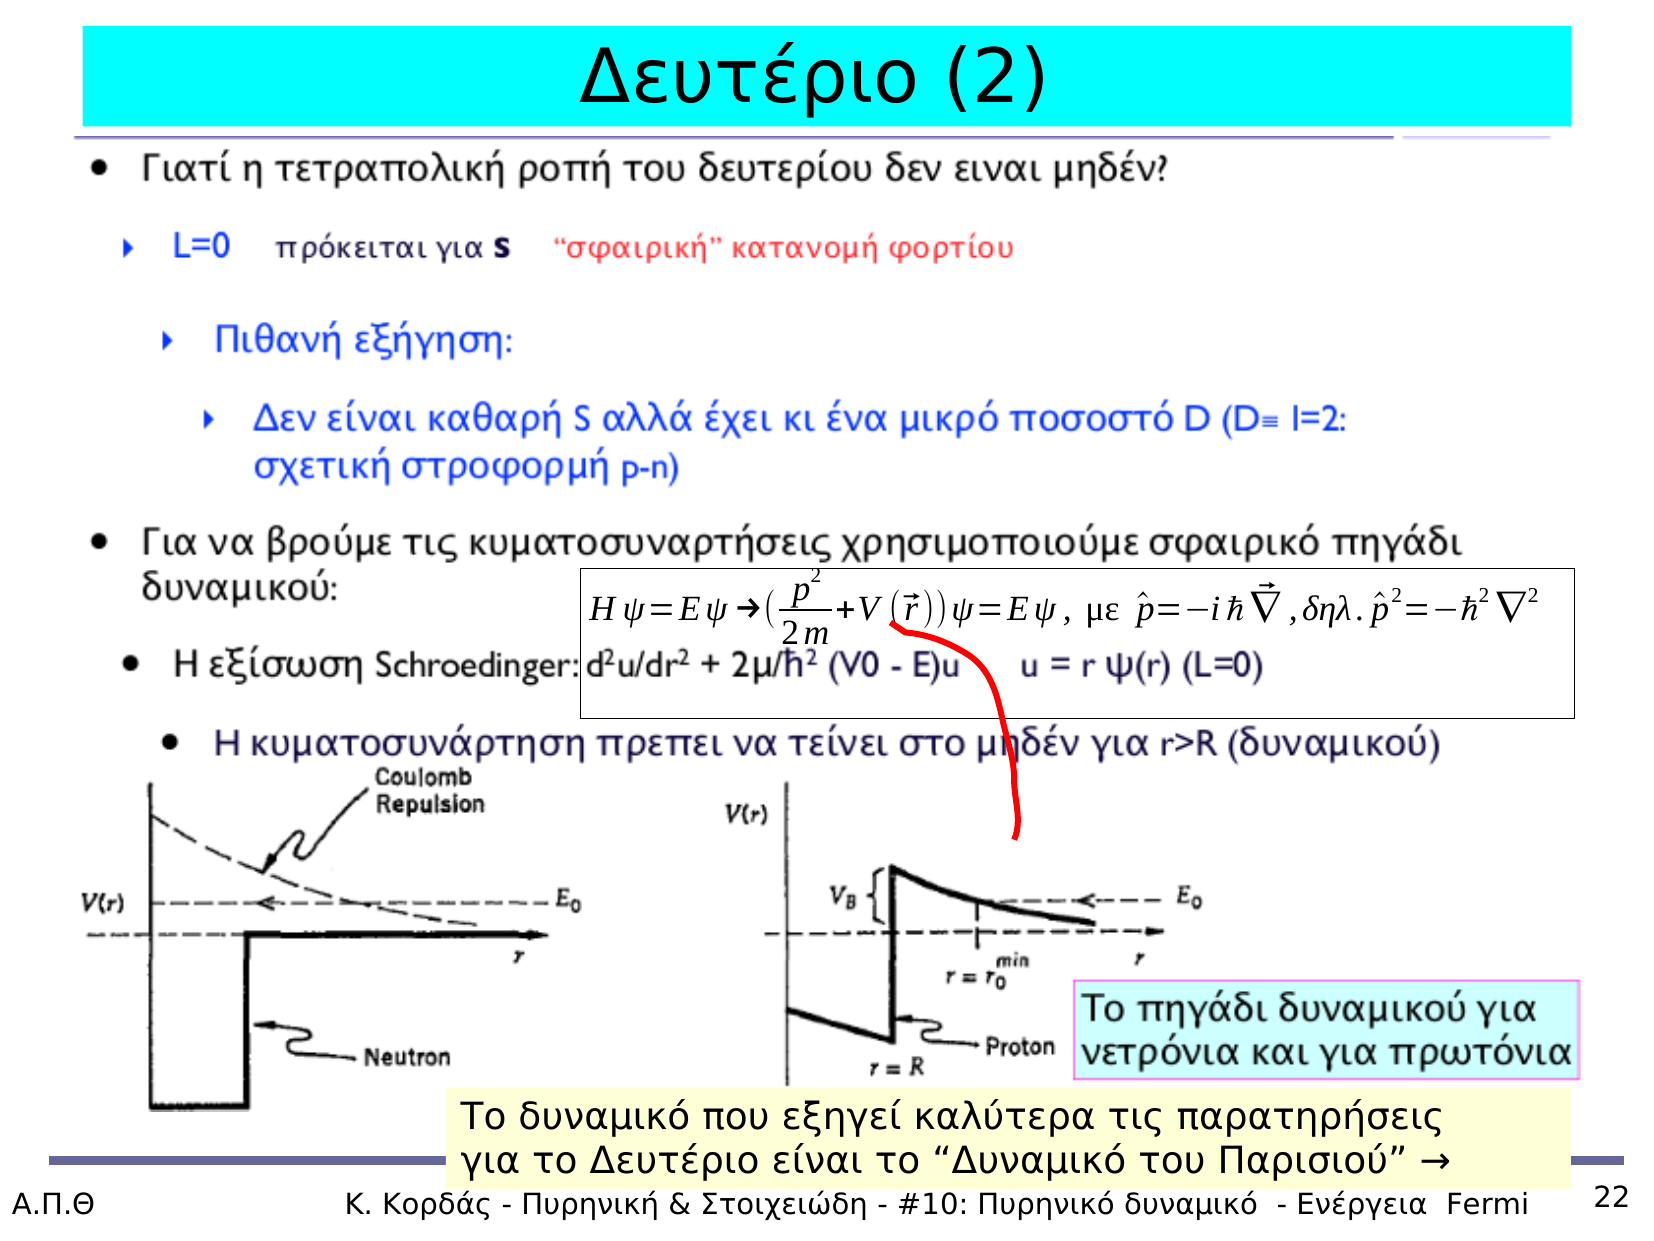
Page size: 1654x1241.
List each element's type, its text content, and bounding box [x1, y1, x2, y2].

chart [578, 562, 1548, 653]
picture [49, 136, 1587, 1112]
chart [581, 569, 1548, 653]
text_box Το δυναμικό που εξηγεί καλύτερα τις παρατηρήσεις για το Δευτέριο είναι το “Δυναμικό του Παρισιού” → [445, 1087, 1571, 1190]
title Δευτέριο (2) [82, 25, 1571, 127]
